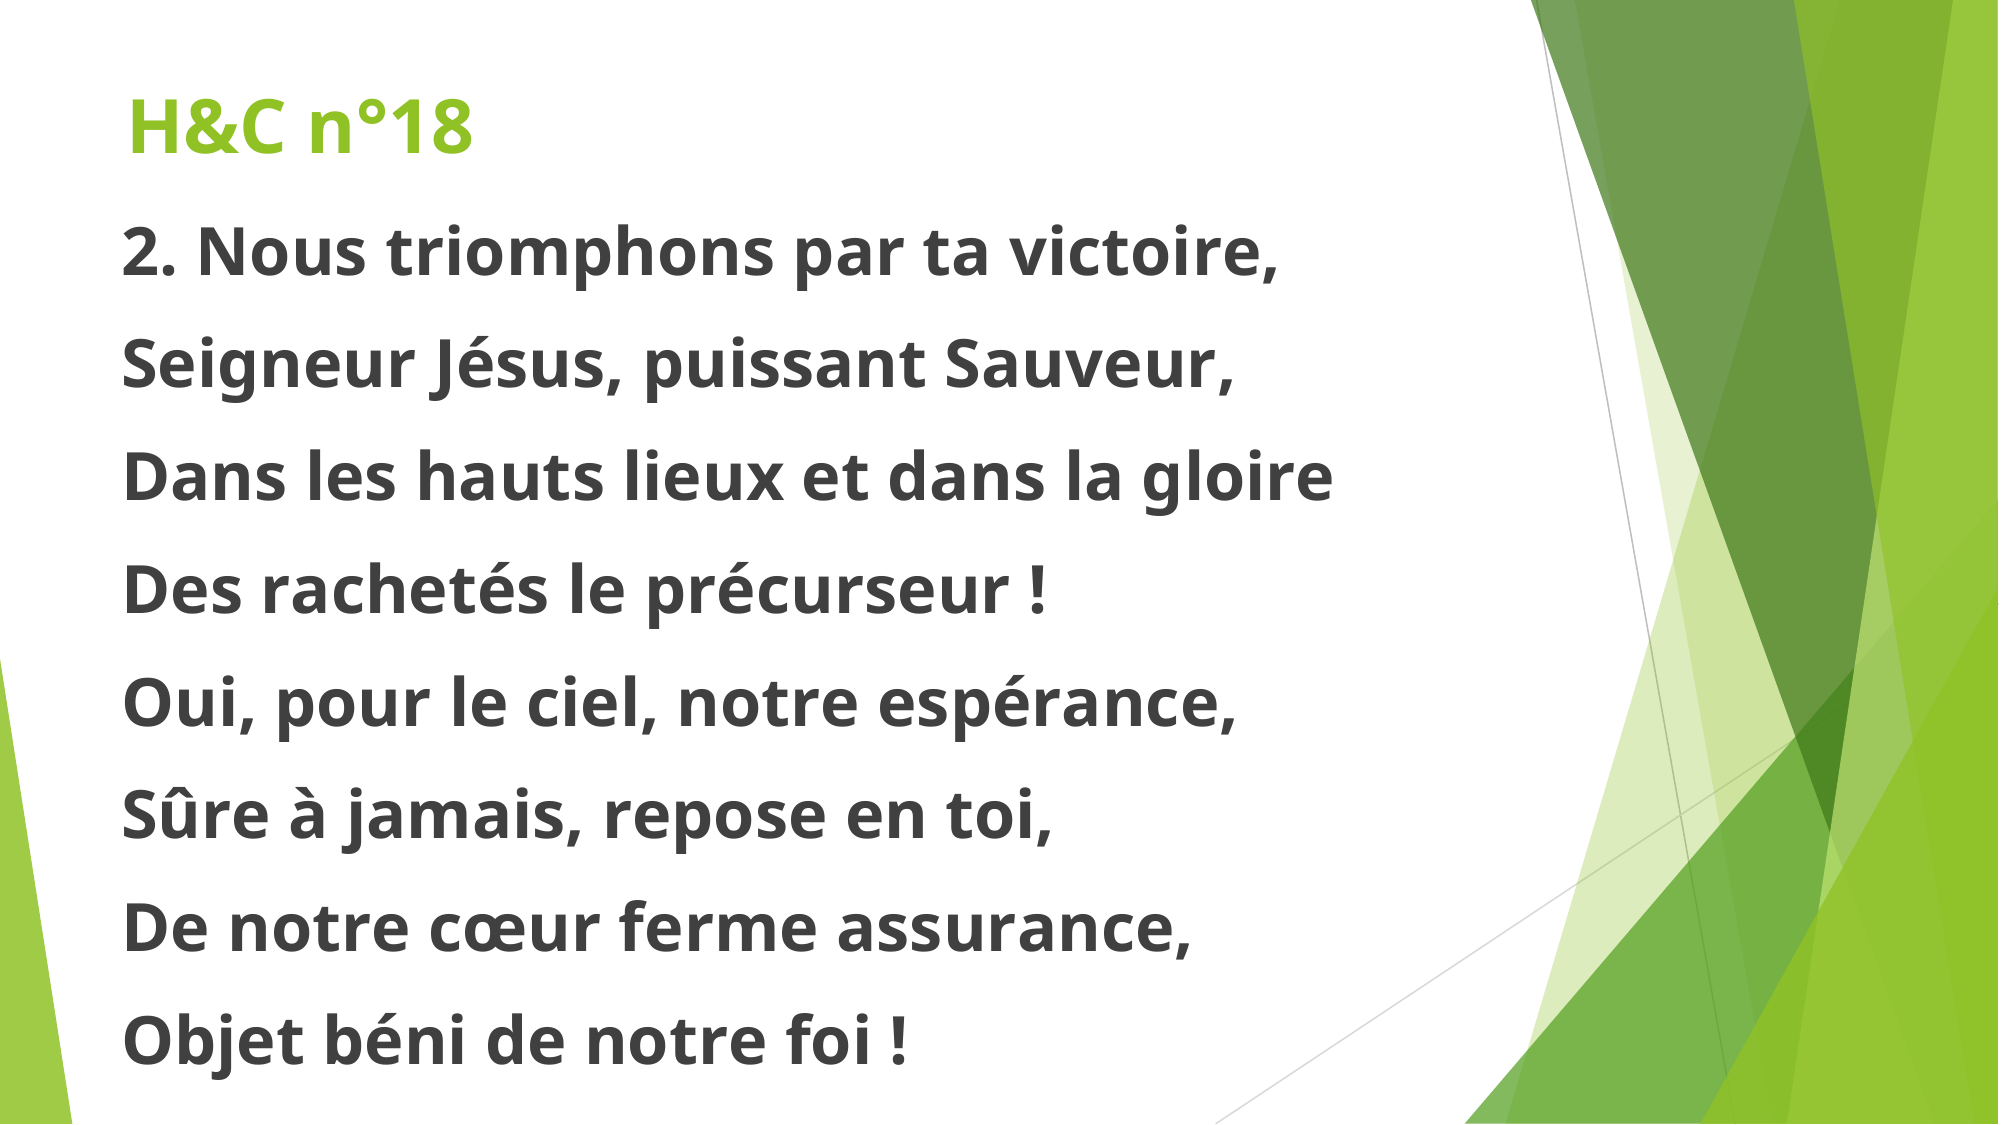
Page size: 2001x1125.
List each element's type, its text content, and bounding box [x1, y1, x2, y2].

text_box 2. Nous triomphons par ta victoire, Seigneur Jésus, puissant Sauveur, Dans les hauts lieux et dans la gloire Des rachetés le précurseur ! Oui, pour le ciel, notre espérance, Sûre à jamais, repose en toi, De notre cœur ferme assurance, Objet béni de notre foi ! [106, 188, 1961, 1074]
text_box H&C n°18 [111, 70, 1522, 178]
